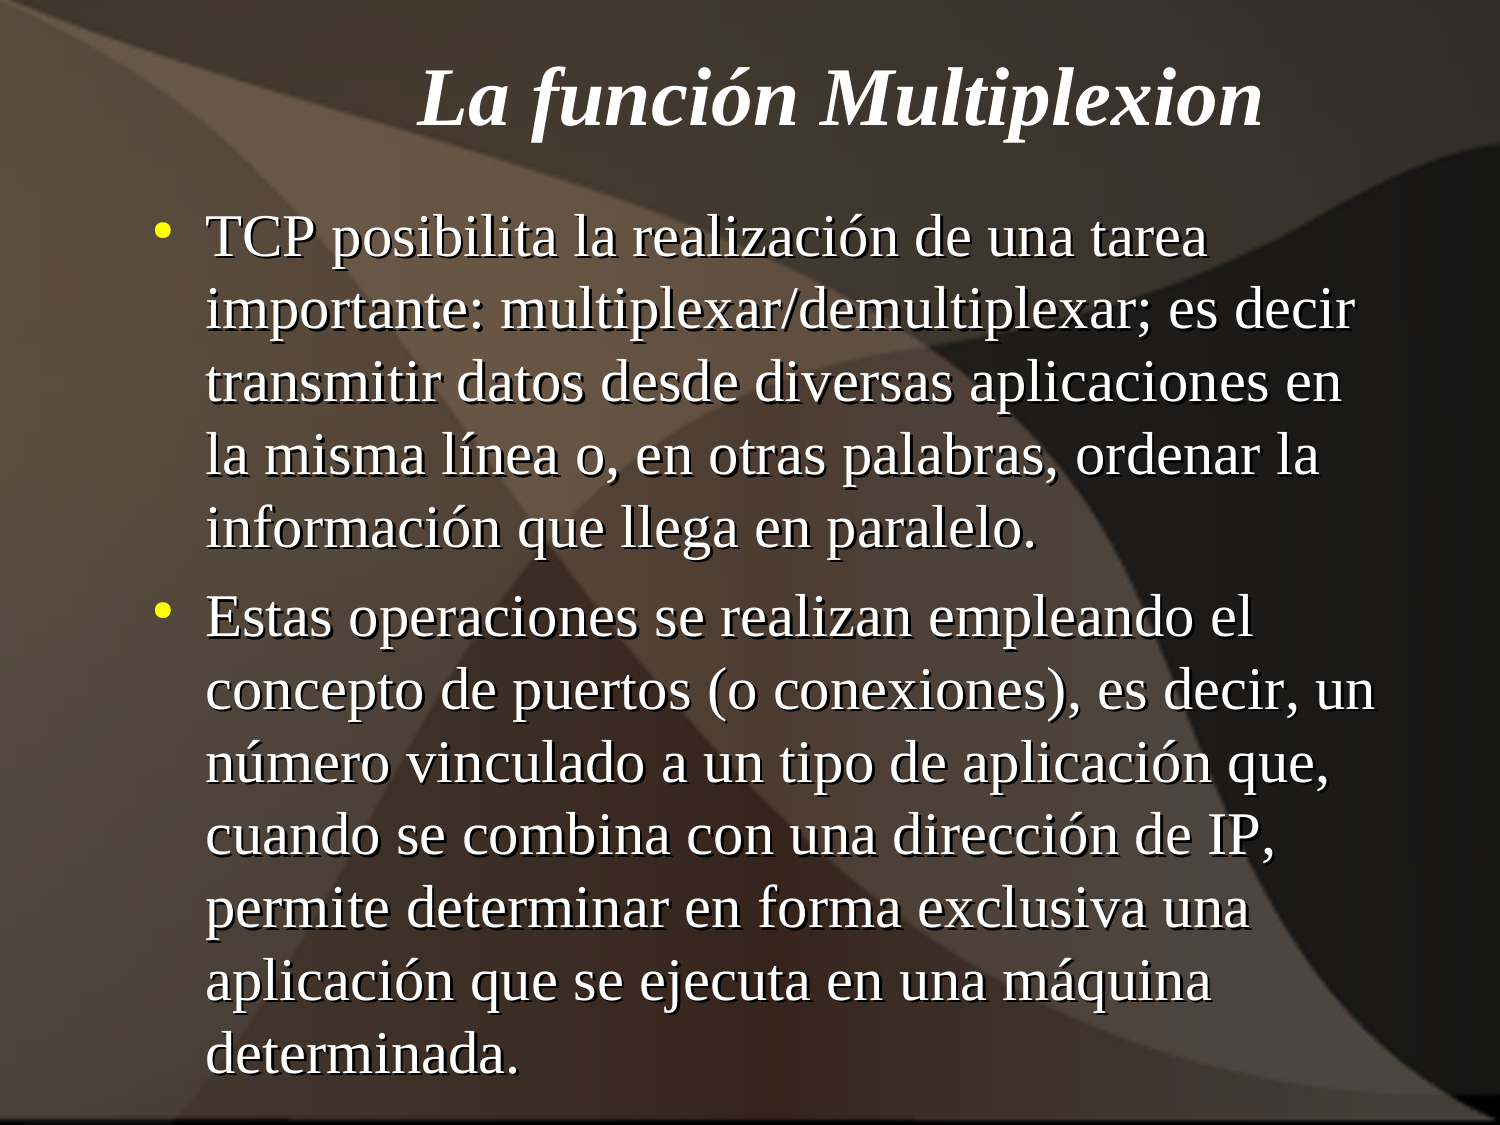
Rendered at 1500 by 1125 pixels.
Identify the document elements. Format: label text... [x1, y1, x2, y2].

list TCP posibilita la realización de una tarea importante: multiplexar/demultiplexar; es decir transmitir datos desde diversas aplicaciones en la misma línea o, en otras palabras, ordenar la información que llega en paralelo. Estas operaciones se realizan empleando el concepto de puertos (o conexiones), es decir, un número vinculado a un tipo de aplicación que, cuando se combina con una dirección de IP, permite determinar en forma exclusiva una aplicación que se ejecuta en una máquina determinada. [119, 187, 1395, 1091]
text_box La función Multiplexion [283, 47, 1371, 148]
picture [0, 0, 1500, 1125]
